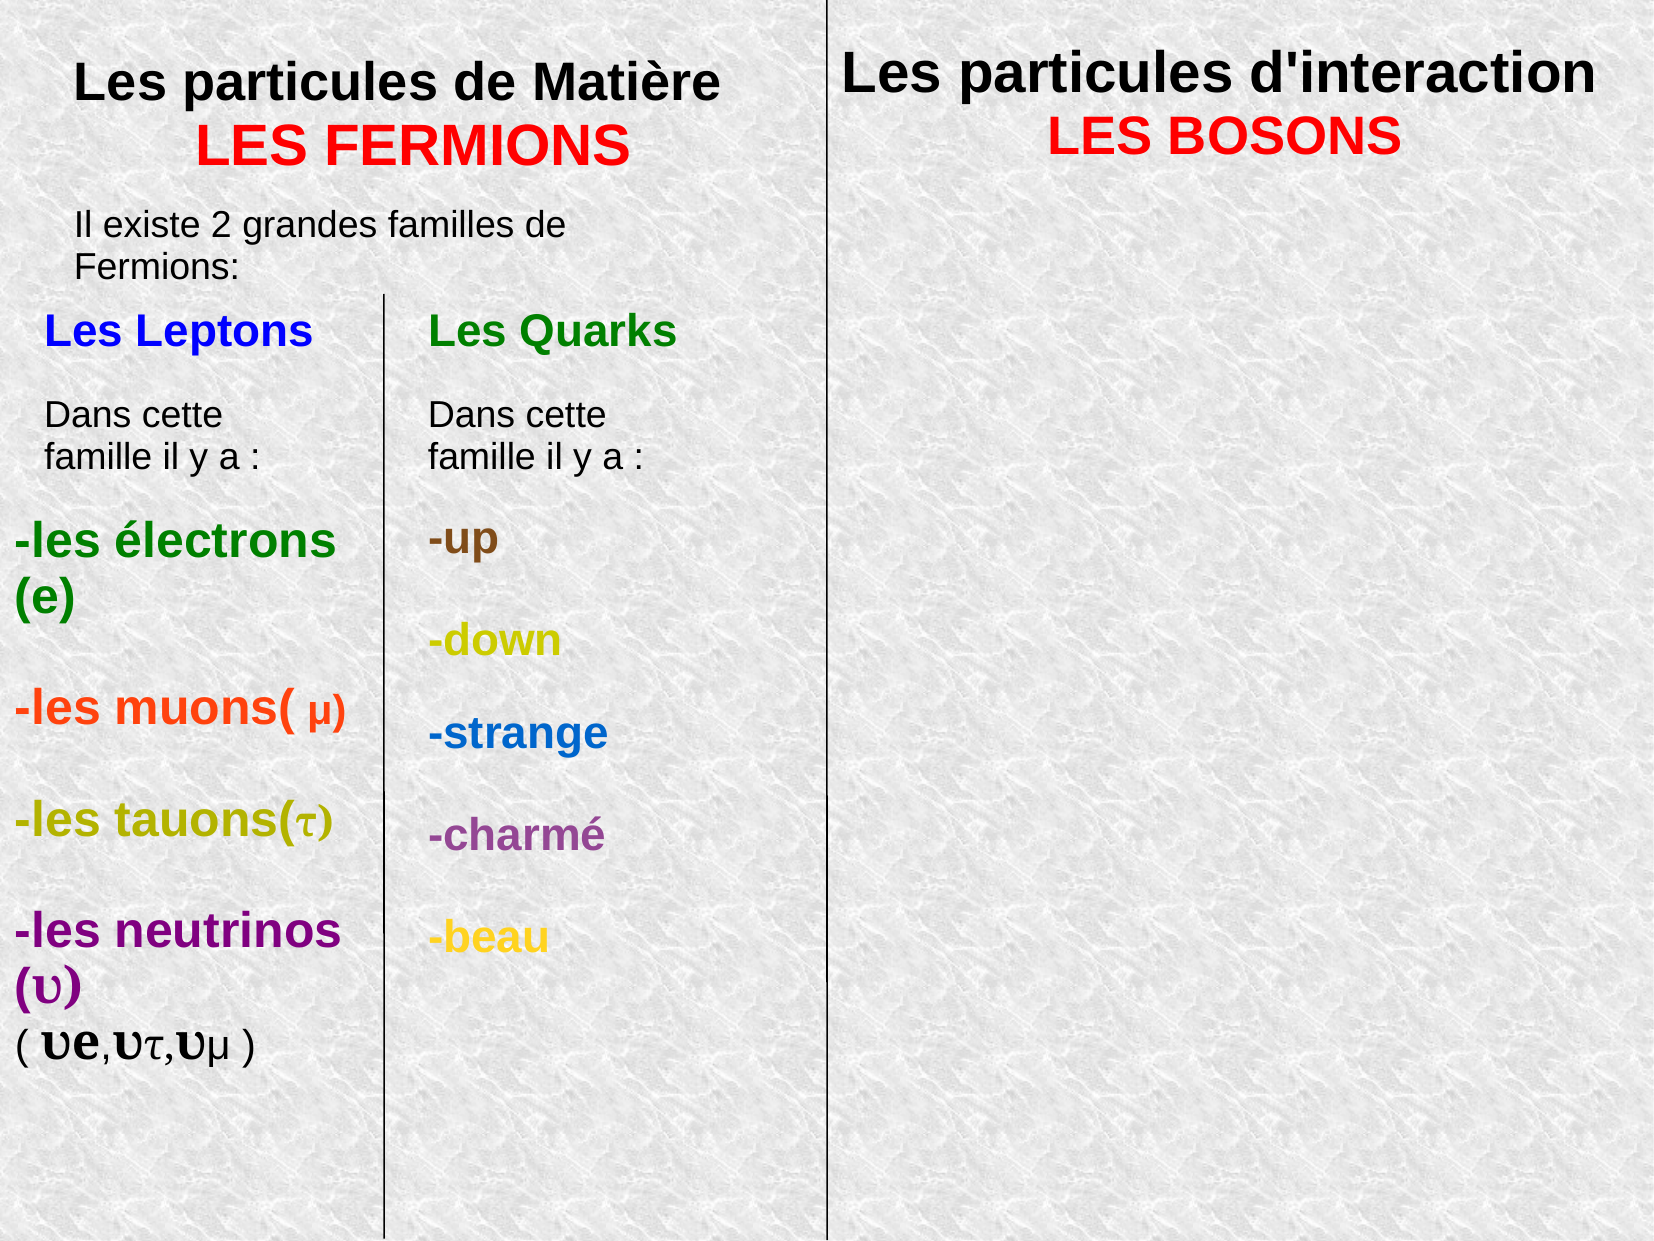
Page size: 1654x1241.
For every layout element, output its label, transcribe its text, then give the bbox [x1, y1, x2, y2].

text_box Dans cette famille il y a : [413, 383, 739, 483]
text_box Les particules d'interaction LES BOSONS [826, 29, 1625, 173]
text_box Il existe 2 grandes familles de Fermions: [59, 194, 739, 296]
picture [0, 0, 826, 1241]
text_box Les Quarks [413, 295, 798, 363]
text_box -up -down -strange -charmé -beau [413, 502, 768, 1016]
picture [828, 0, 1654, 1241]
text_box Les particules de Matière LES FERMIONS [59, 41, 768, 185]
text_box Dans cette famille il y a : [29, 383, 355, 483]
text_box Les Leptons [29, 295, 355, 363]
text_box -les électrons (e) -les muons( μ) -les tauons(τ) -les neutrinos (υ) ( υe,υτ,υμ ) [0, 502, 384, 1182]
